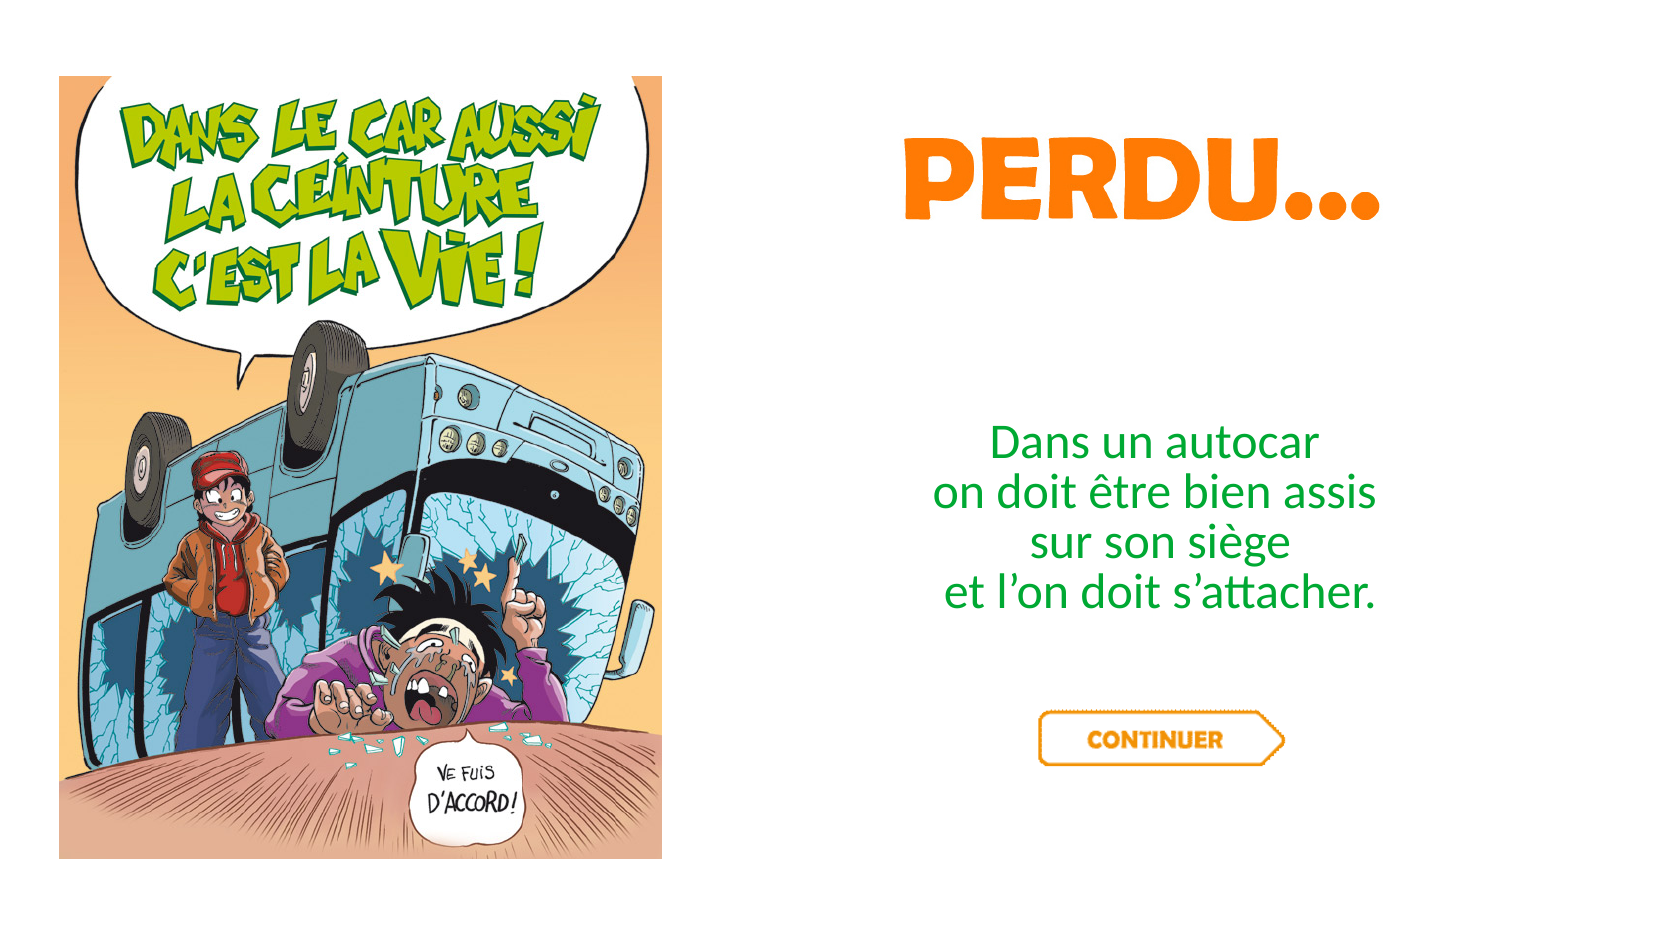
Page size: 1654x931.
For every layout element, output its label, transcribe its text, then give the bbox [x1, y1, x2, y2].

text_box Dans un autocar on doit être bien assis sur son siège et l’on doit s’attacher. [708, 413, 1613, 650]
picture [874, 88, 1420, 254]
picture [1037, 708, 1288, 769]
picture [59, 76, 662, 859]
